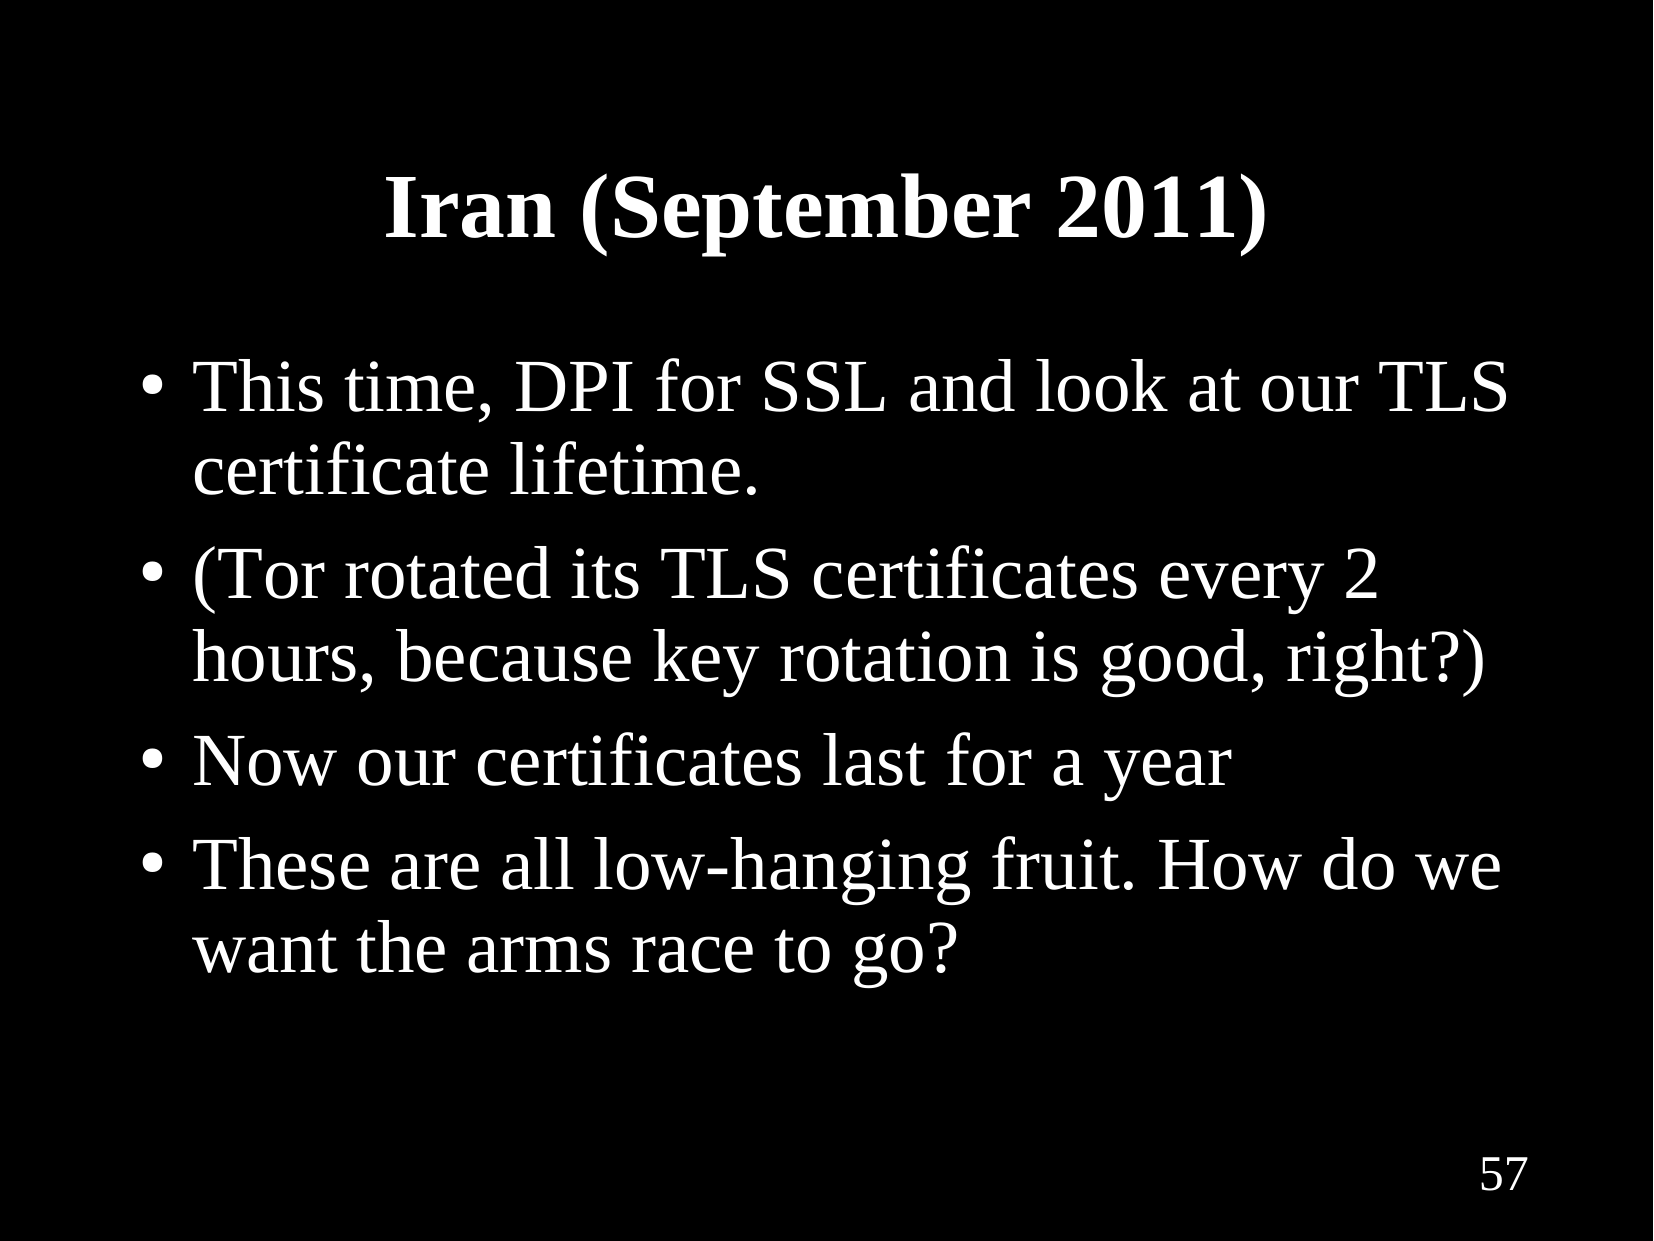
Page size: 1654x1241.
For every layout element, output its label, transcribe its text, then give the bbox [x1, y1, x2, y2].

title Iran (September 2011) [121, 102, 1534, 311]
list This time, DPI for SSL and look at our TLS certificate lifetime. (Tor rotated its TLS certificates every 2 hours, because key rotation is good, right?) Now our certificates last for a year These are all low-hanging fruit. How do we want the arms race to go? [121, 344, 1534, 1127]
